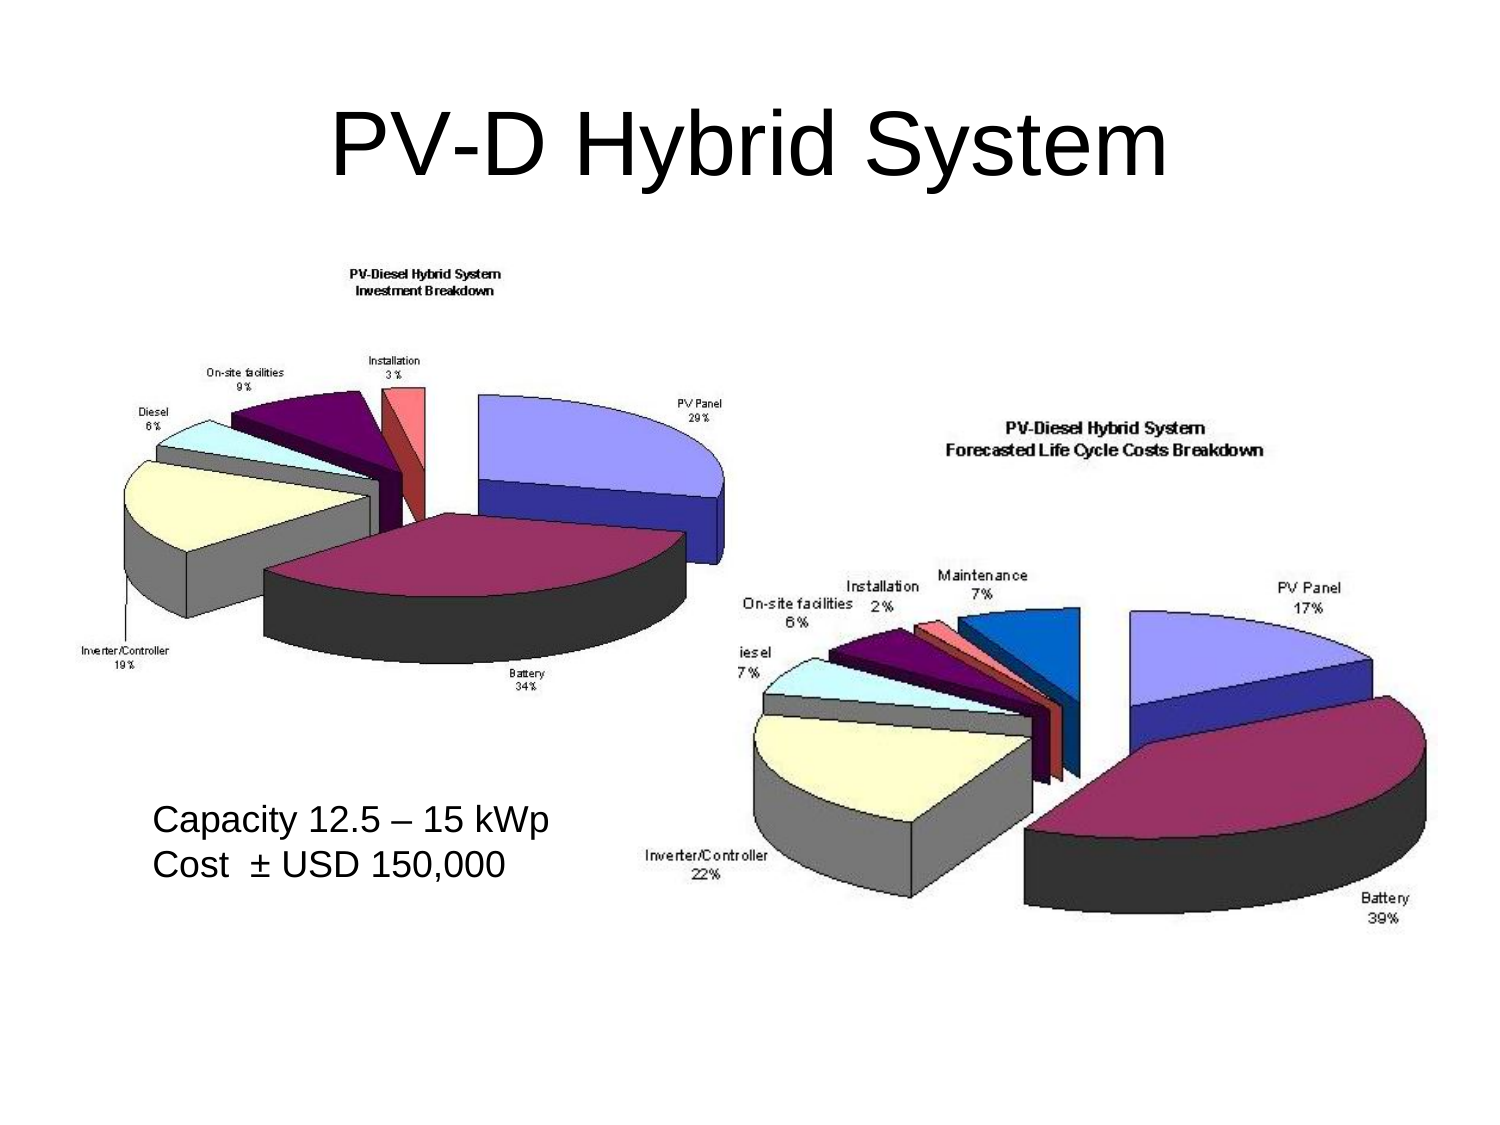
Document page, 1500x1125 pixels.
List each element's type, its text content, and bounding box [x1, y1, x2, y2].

title PV-D Hybrid System [75, 45, 1426, 233]
picture [75, 262, 1438, 938]
text_box Capacity 12.5 – 15 kWp Cost ± USD 150,000 [137, 787, 641, 893]
